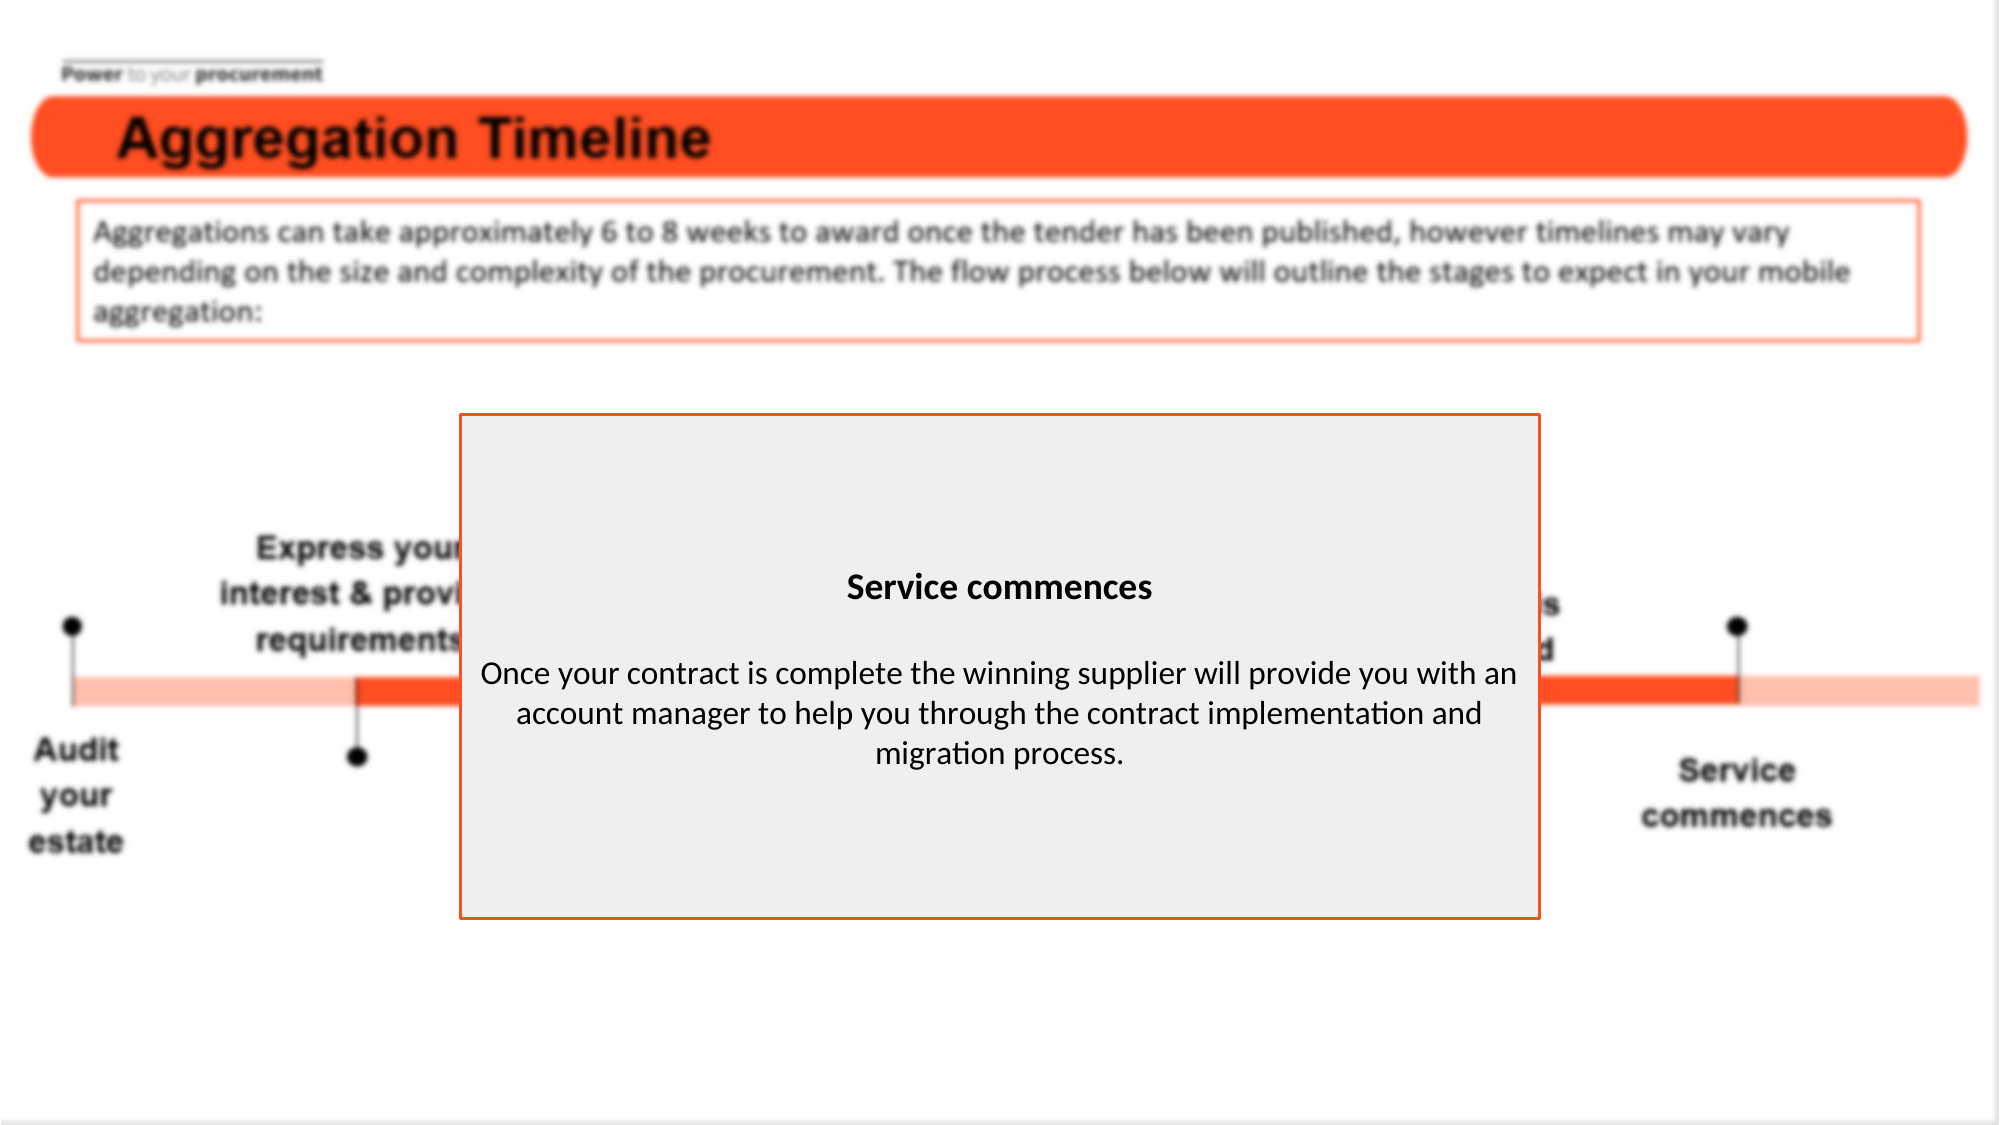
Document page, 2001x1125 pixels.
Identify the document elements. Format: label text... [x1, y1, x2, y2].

text_box Service commences Once your contract is complete the winning supplier will provide you with an account manager to help you through the contract implementation and migration process. [461, 414, 1539, 919]
picture [1, 0, 1999, 1125]
